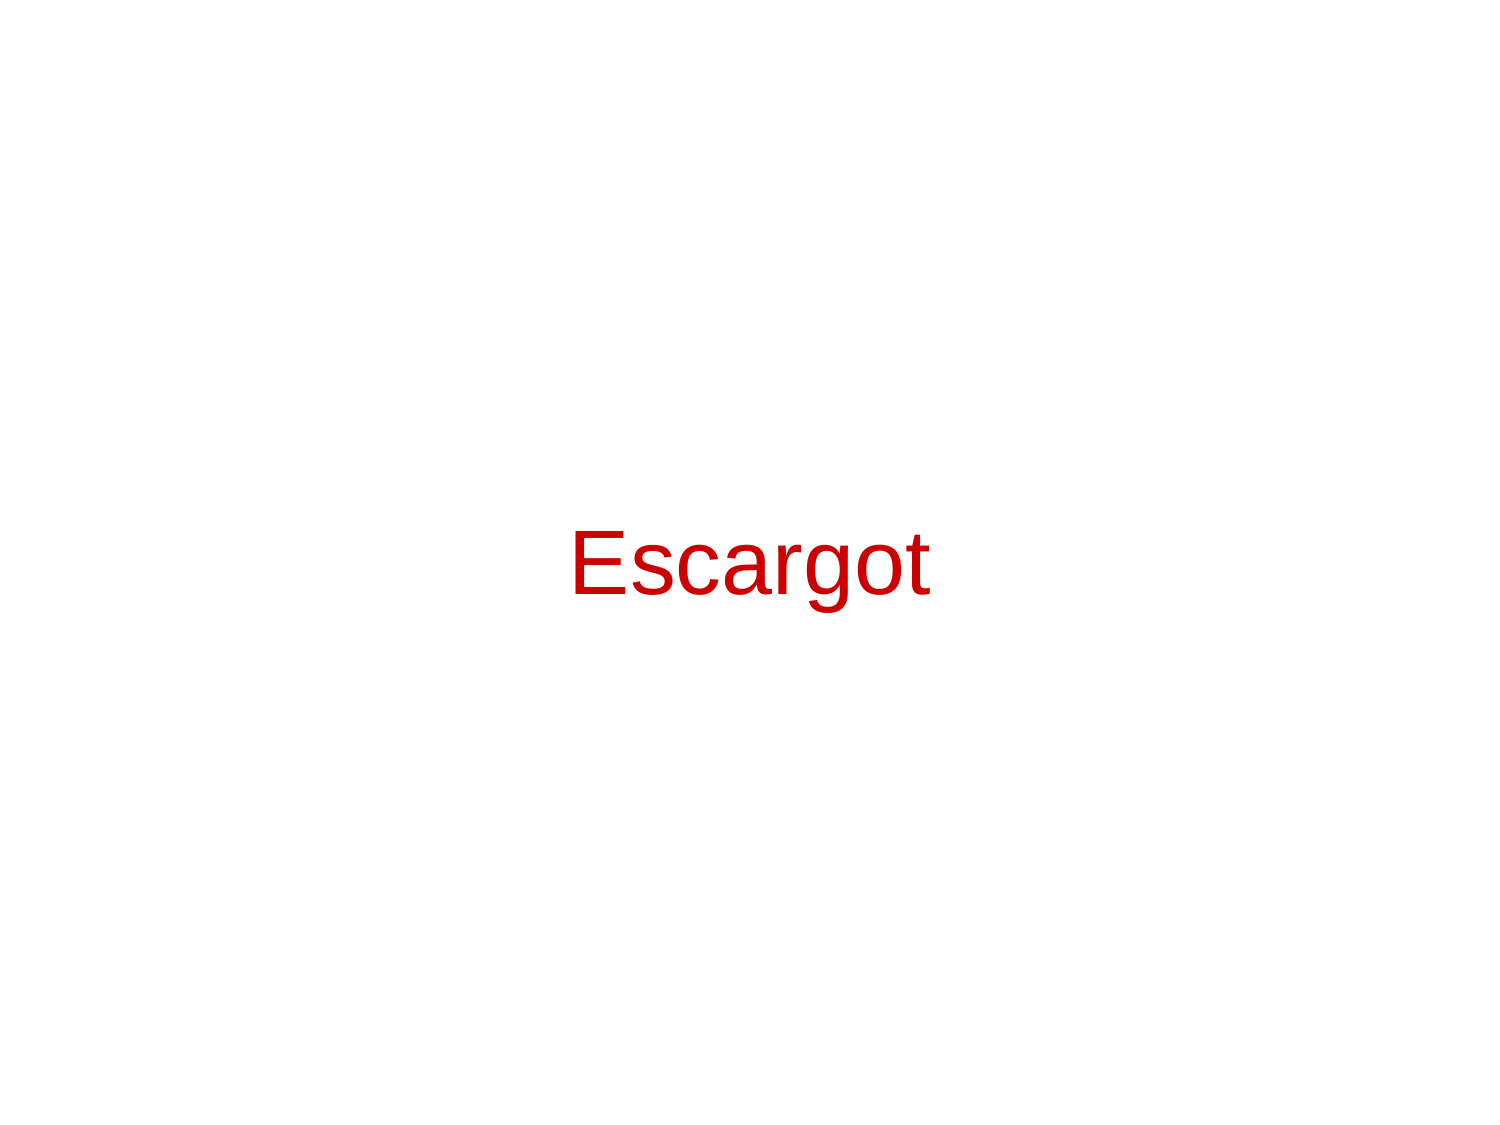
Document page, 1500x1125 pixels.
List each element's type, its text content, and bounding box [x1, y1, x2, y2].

title Escargot [112, 468, 1388, 657]
